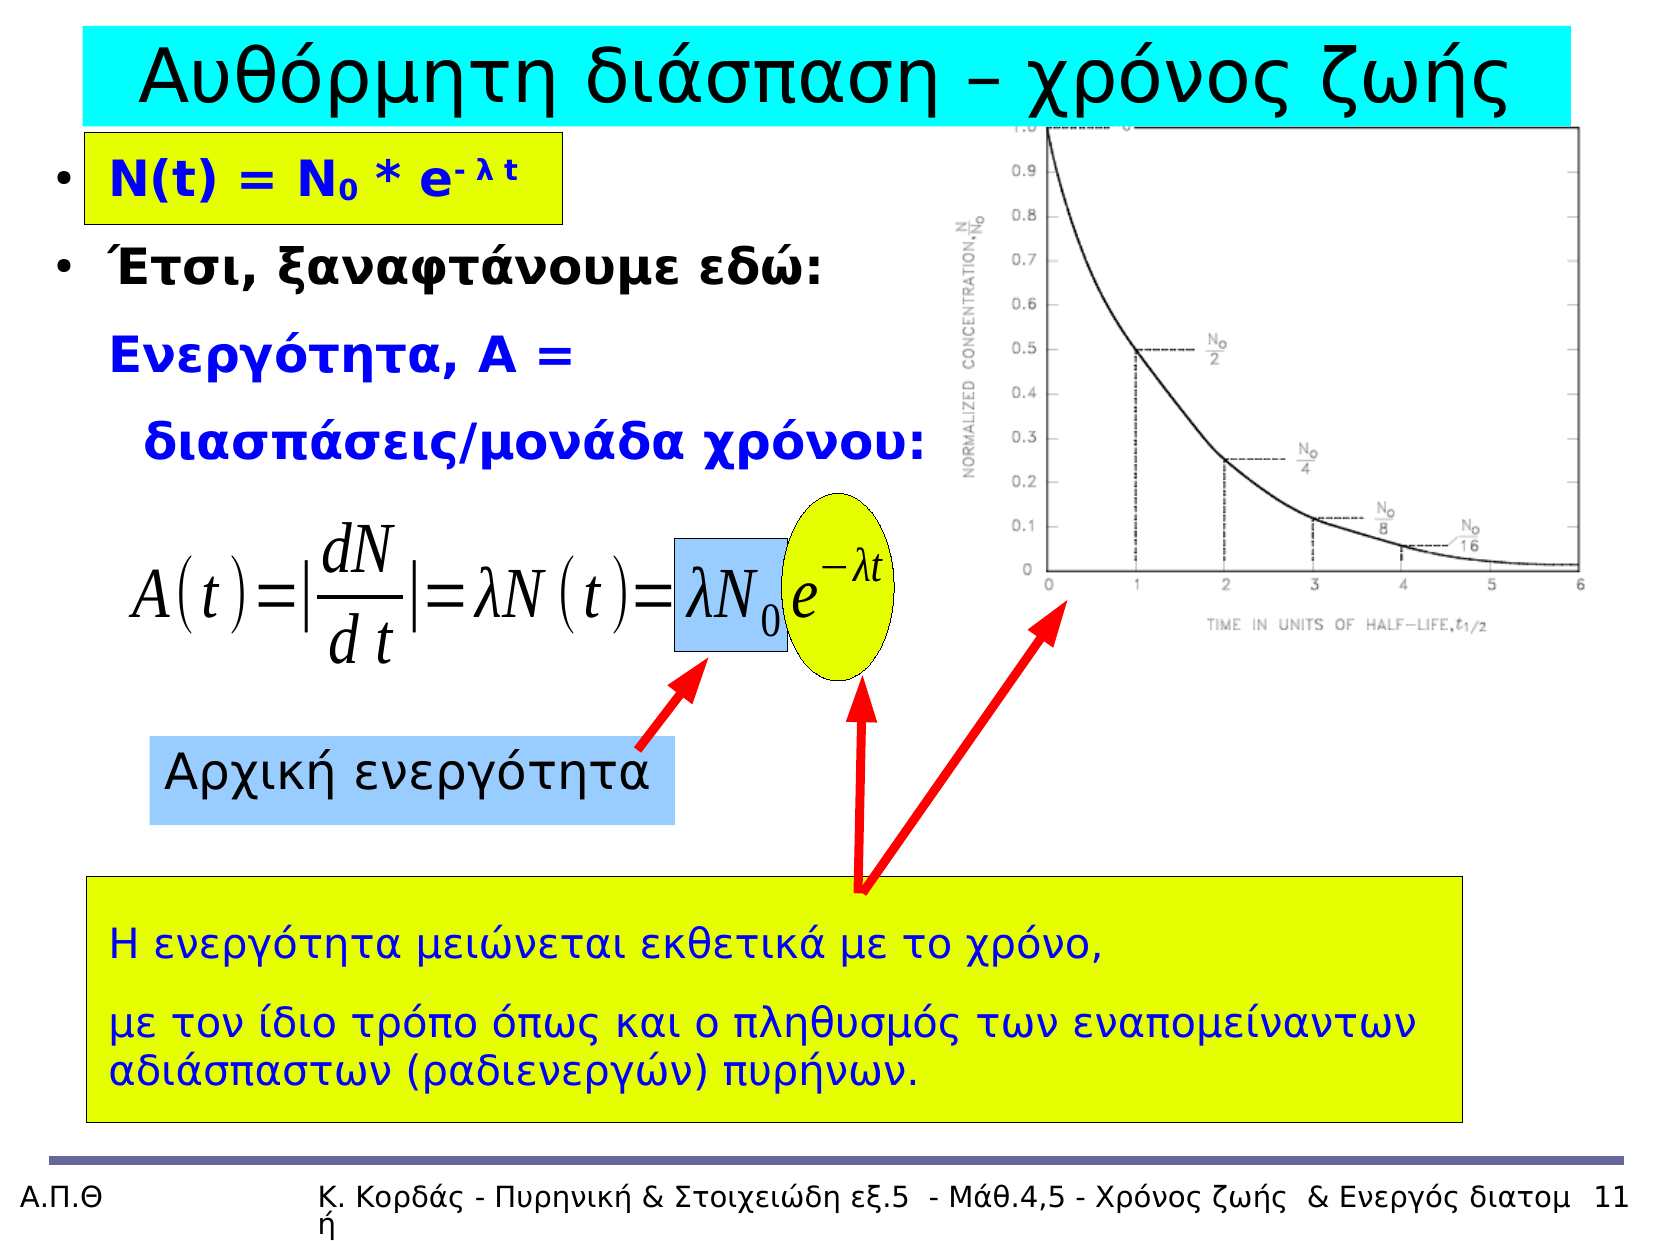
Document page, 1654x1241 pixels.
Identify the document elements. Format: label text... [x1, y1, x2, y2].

text_box Αρχική ενεργότητα [149, 736, 676, 826]
text_box [84, 132, 563, 150]
picture [937, 91, 1602, 150]
title Αυθόρμητη διάσπαση – χρόνος ζωής [82, 25, 1571, 127]
list N(t) = N0 * e- λ t Έτσι, ξαναφτάνουμε εδώ: Ενεργότητα, Α = διασπάσεις/μονάδα χρόνου: Η ενεργότητα μειώνεται εκθετικά με το χρόνο, με τον ίδιο τρόπο όπως και ο πληθυσμός των εναπομείναντων αδιάσπαστων (ραδιενεργών) πυρήνων. [37, 150, 1613, 1196]
chart [109, 509, 908, 681]
